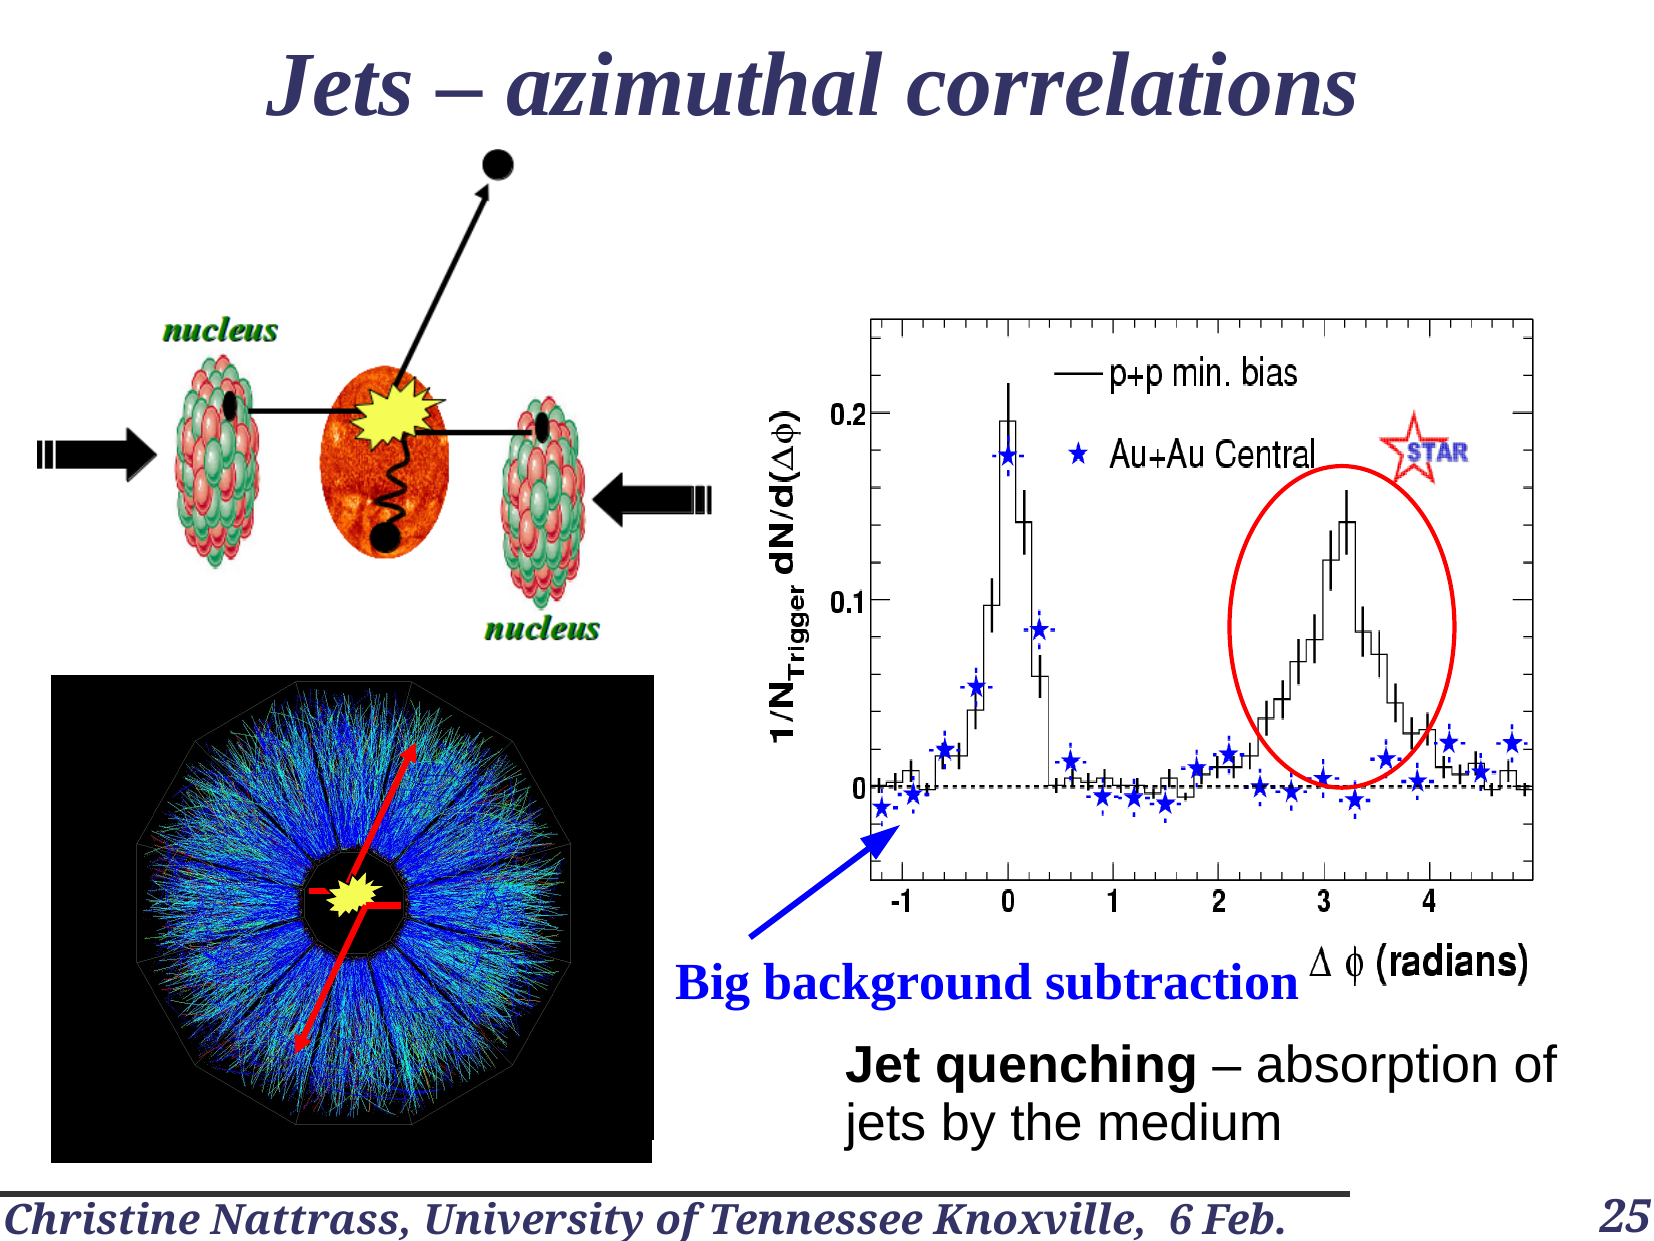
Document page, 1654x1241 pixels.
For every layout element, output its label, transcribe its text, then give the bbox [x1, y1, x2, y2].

text_box [323, 870, 388, 920]
picture [37, 149, 713, 1140]
text_box Big background subtraction [661, 945, 1412, 1018]
title Jets – azimuthal correlations [194, 0, 1433, 170]
picture [754, 0, 1654, 986]
text_box [51, 676, 652, 1163]
text_box Jet quenching – absorption of jets by the medium [830, 1028, 1581, 1159]
